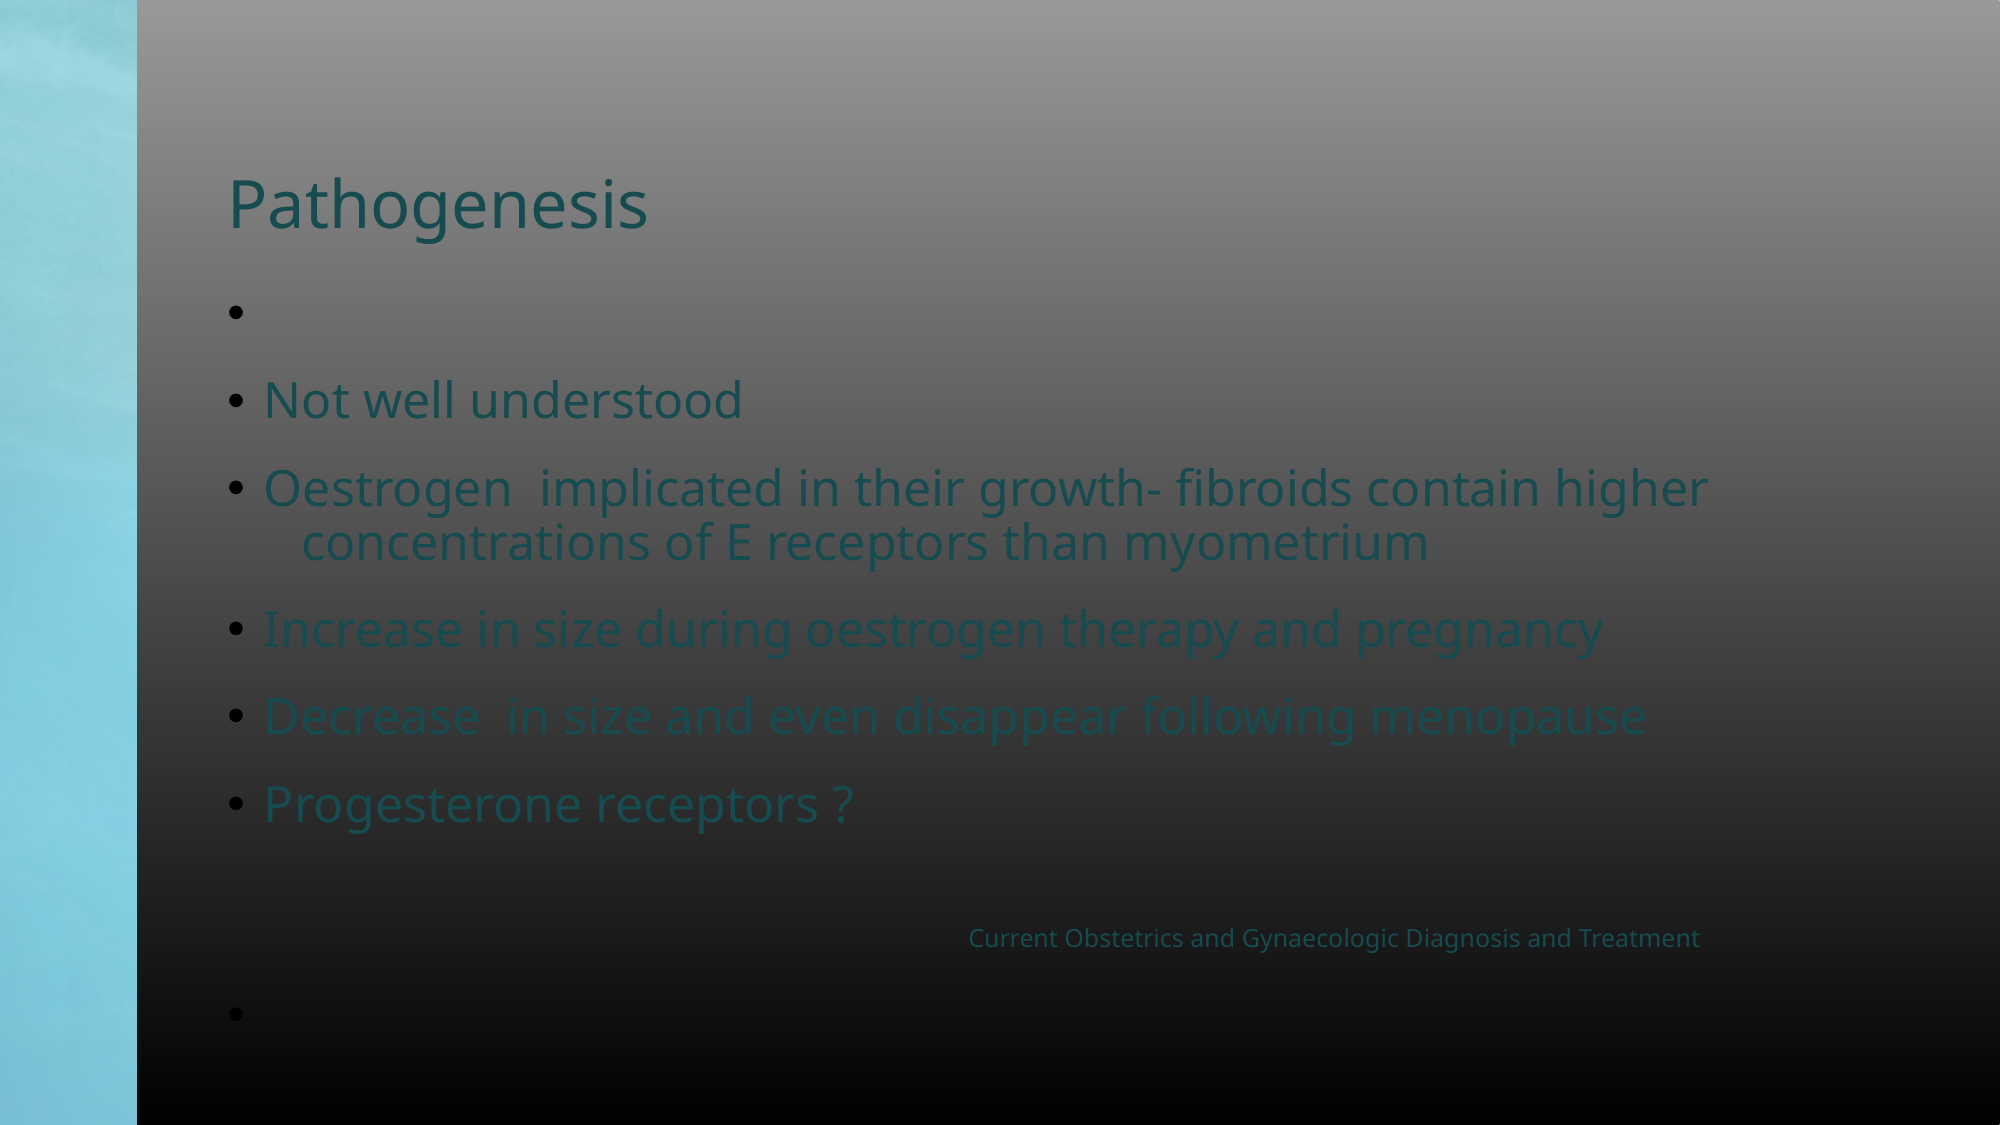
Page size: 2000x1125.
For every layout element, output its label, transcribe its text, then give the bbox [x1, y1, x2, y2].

title Pathogenesis [212, 62, 1788, 250]
list Not well understood Oestrogen implicated in their growth- fibroids contain higher concentrations of E receptors than myometrium Increase in size during oestrogen therapy and pregnancy Decrease in size and even disappear following menopause Progesterone receptors ? Current Obstetrics and Gynaecologic Diagnosis and Treatment [212, 275, 1788, 1013]
